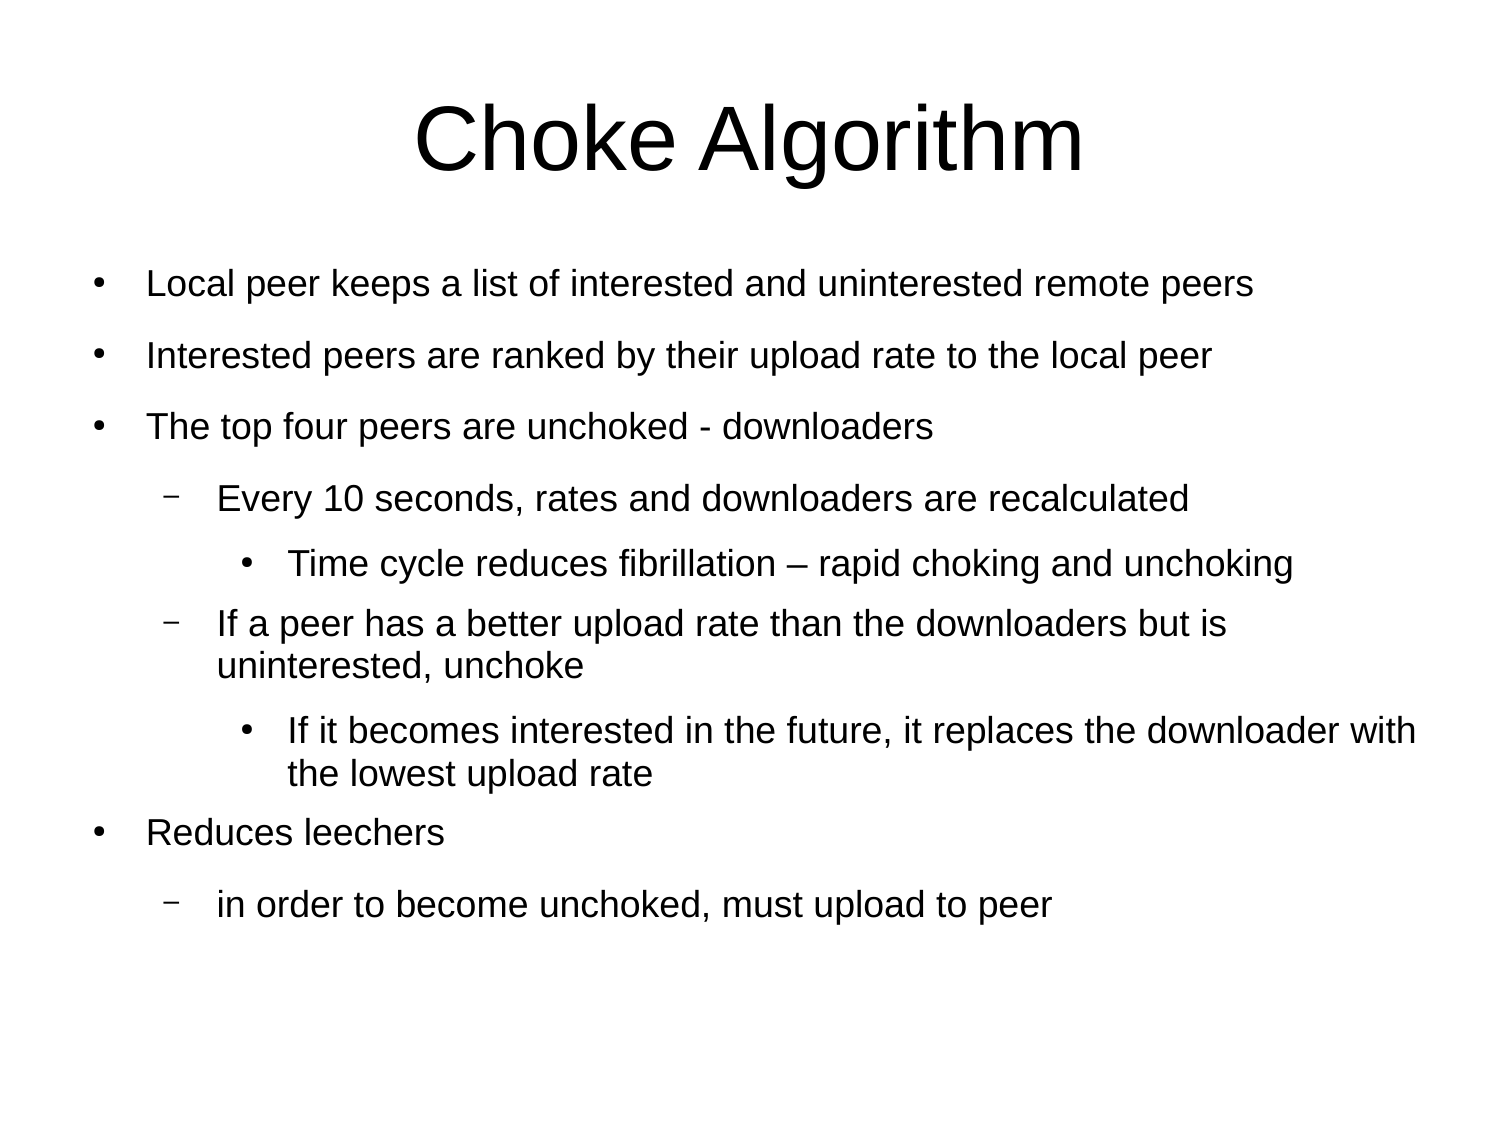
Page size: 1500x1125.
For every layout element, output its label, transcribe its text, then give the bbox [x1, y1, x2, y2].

title Choke Algorithm [75, 45, 1425, 233]
list Local peer keeps a list of interested and uninterested remote peers Interested peers are ranked by their upload rate to the local peer The top four peers are unchoked - downloaders Every 10 seconds, rates and downloaders are recalculated Time cycle reduces fibrillation – rapid choking and unchoking If a peer has a better upload rate than the downloaders but is uninterested, unchoke If it becomes interested in the future, it replaces the downloader with the lowest upload rate Reduces leechers in order to become unchoked, must upload to peer [75, 262, 1425, 1006]
